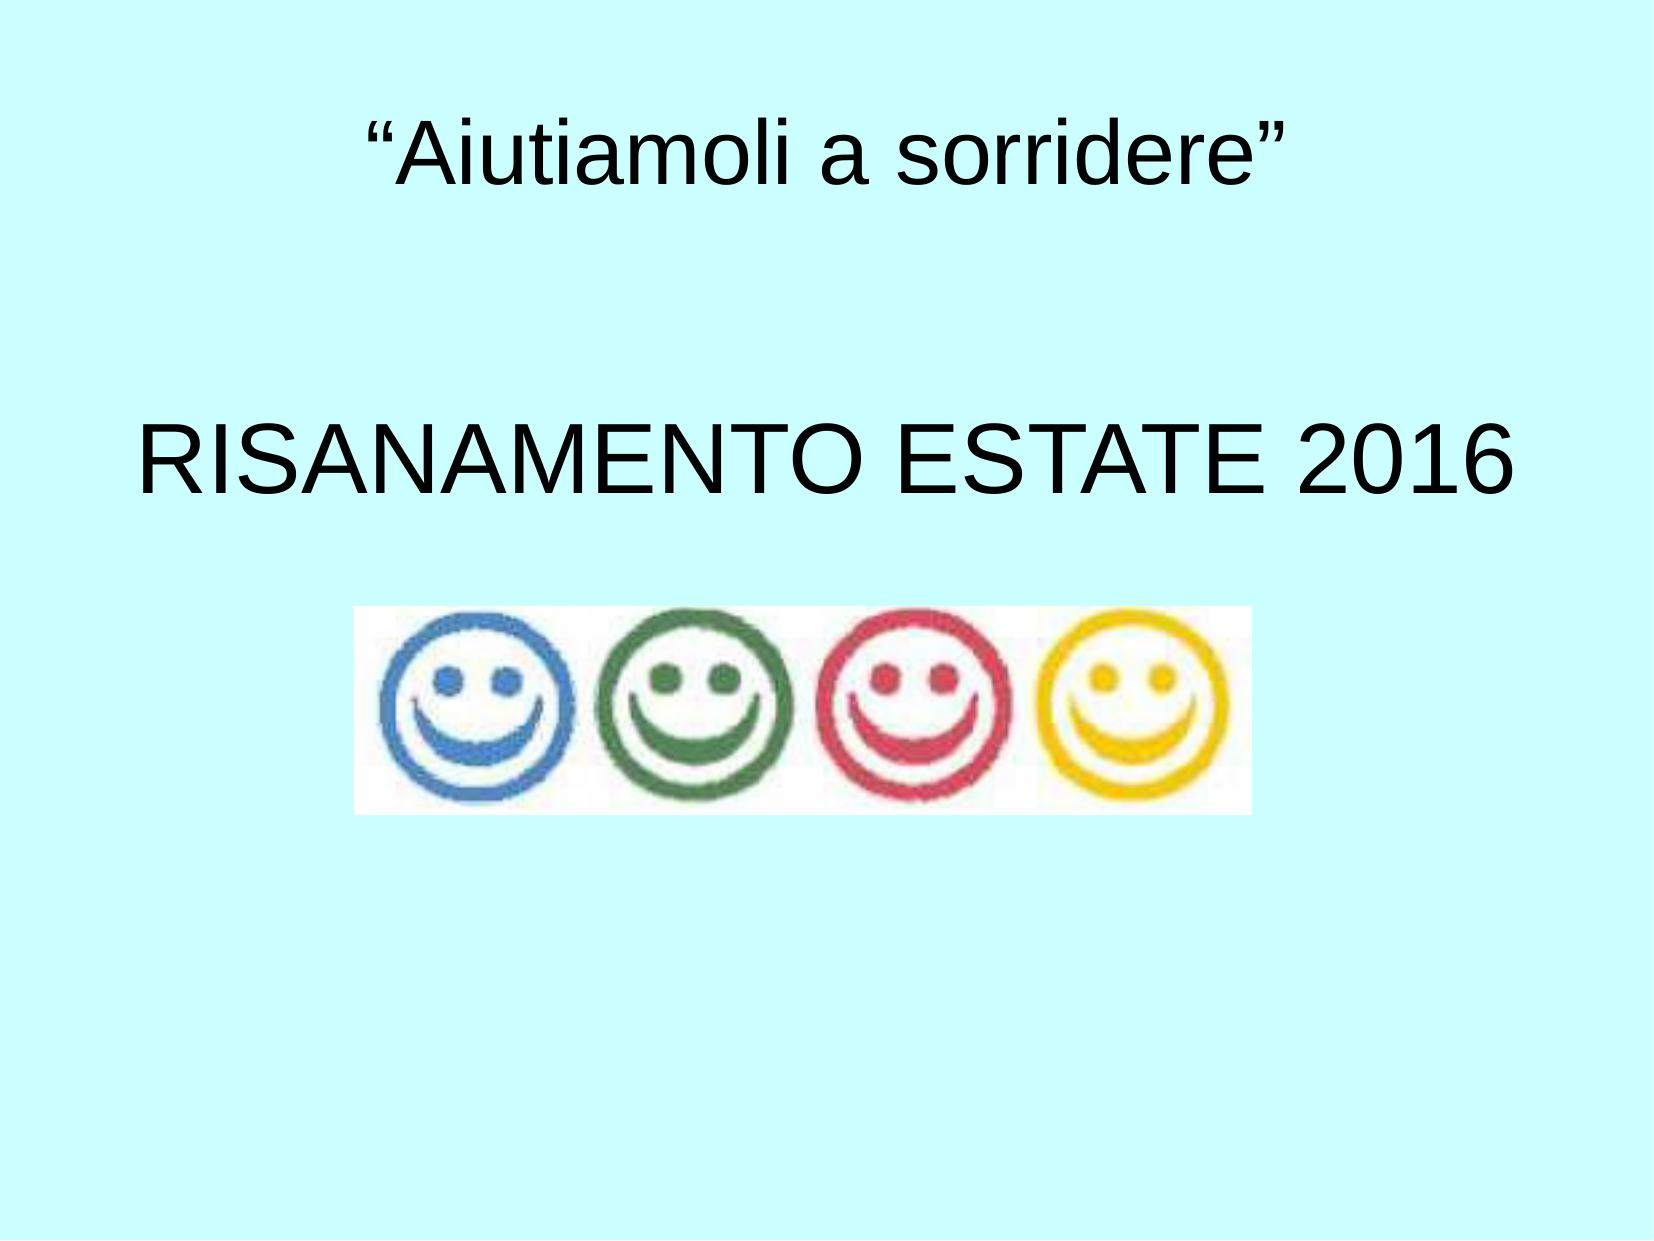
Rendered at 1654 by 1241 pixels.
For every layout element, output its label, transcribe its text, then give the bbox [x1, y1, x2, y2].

subtitle RISANAMENTO ESTATE 2016 [82, 290, 1571, 1109]
title “Aiutiamoli a sorridere” [82, 49, 1571, 257]
